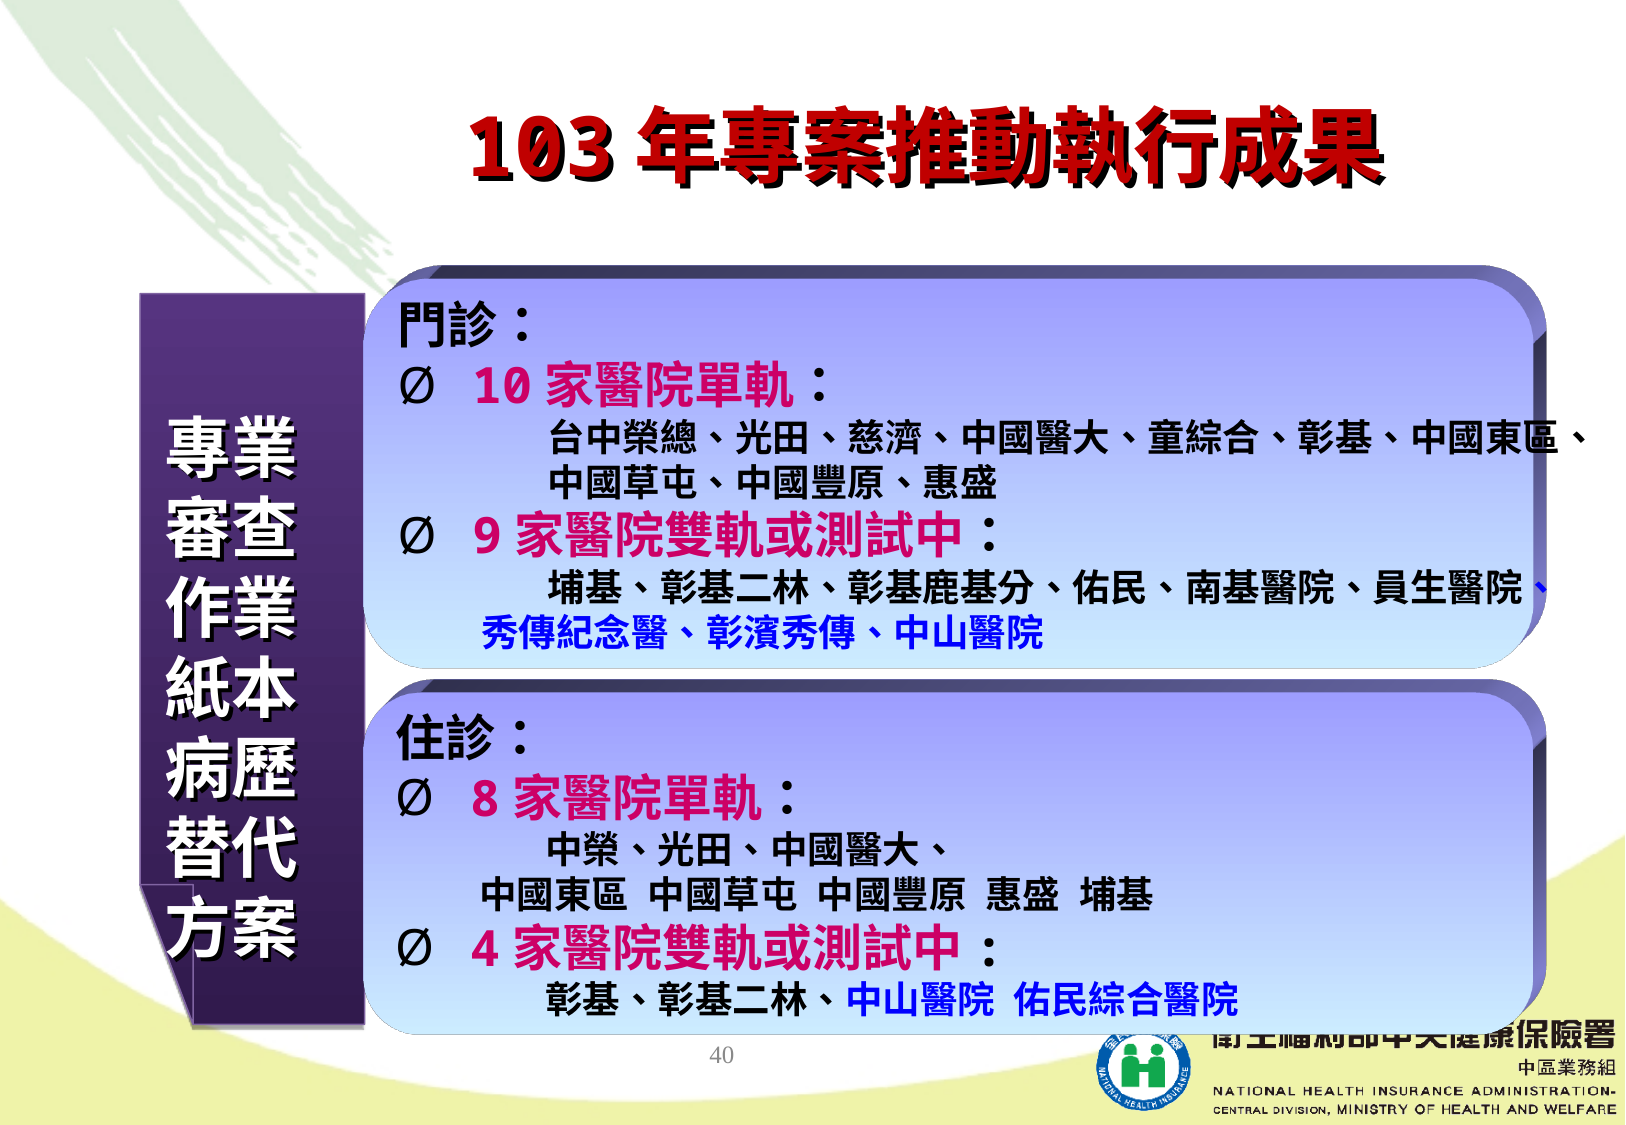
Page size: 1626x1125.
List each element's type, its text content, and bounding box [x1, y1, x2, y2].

text_box [694, 1035, 1074, 1084]
text_box 專業審查作業紙本病歷替代方案 [140, 293, 365, 1025]
title 103年專案推動執行成果 [304, 78, 1544, 209]
